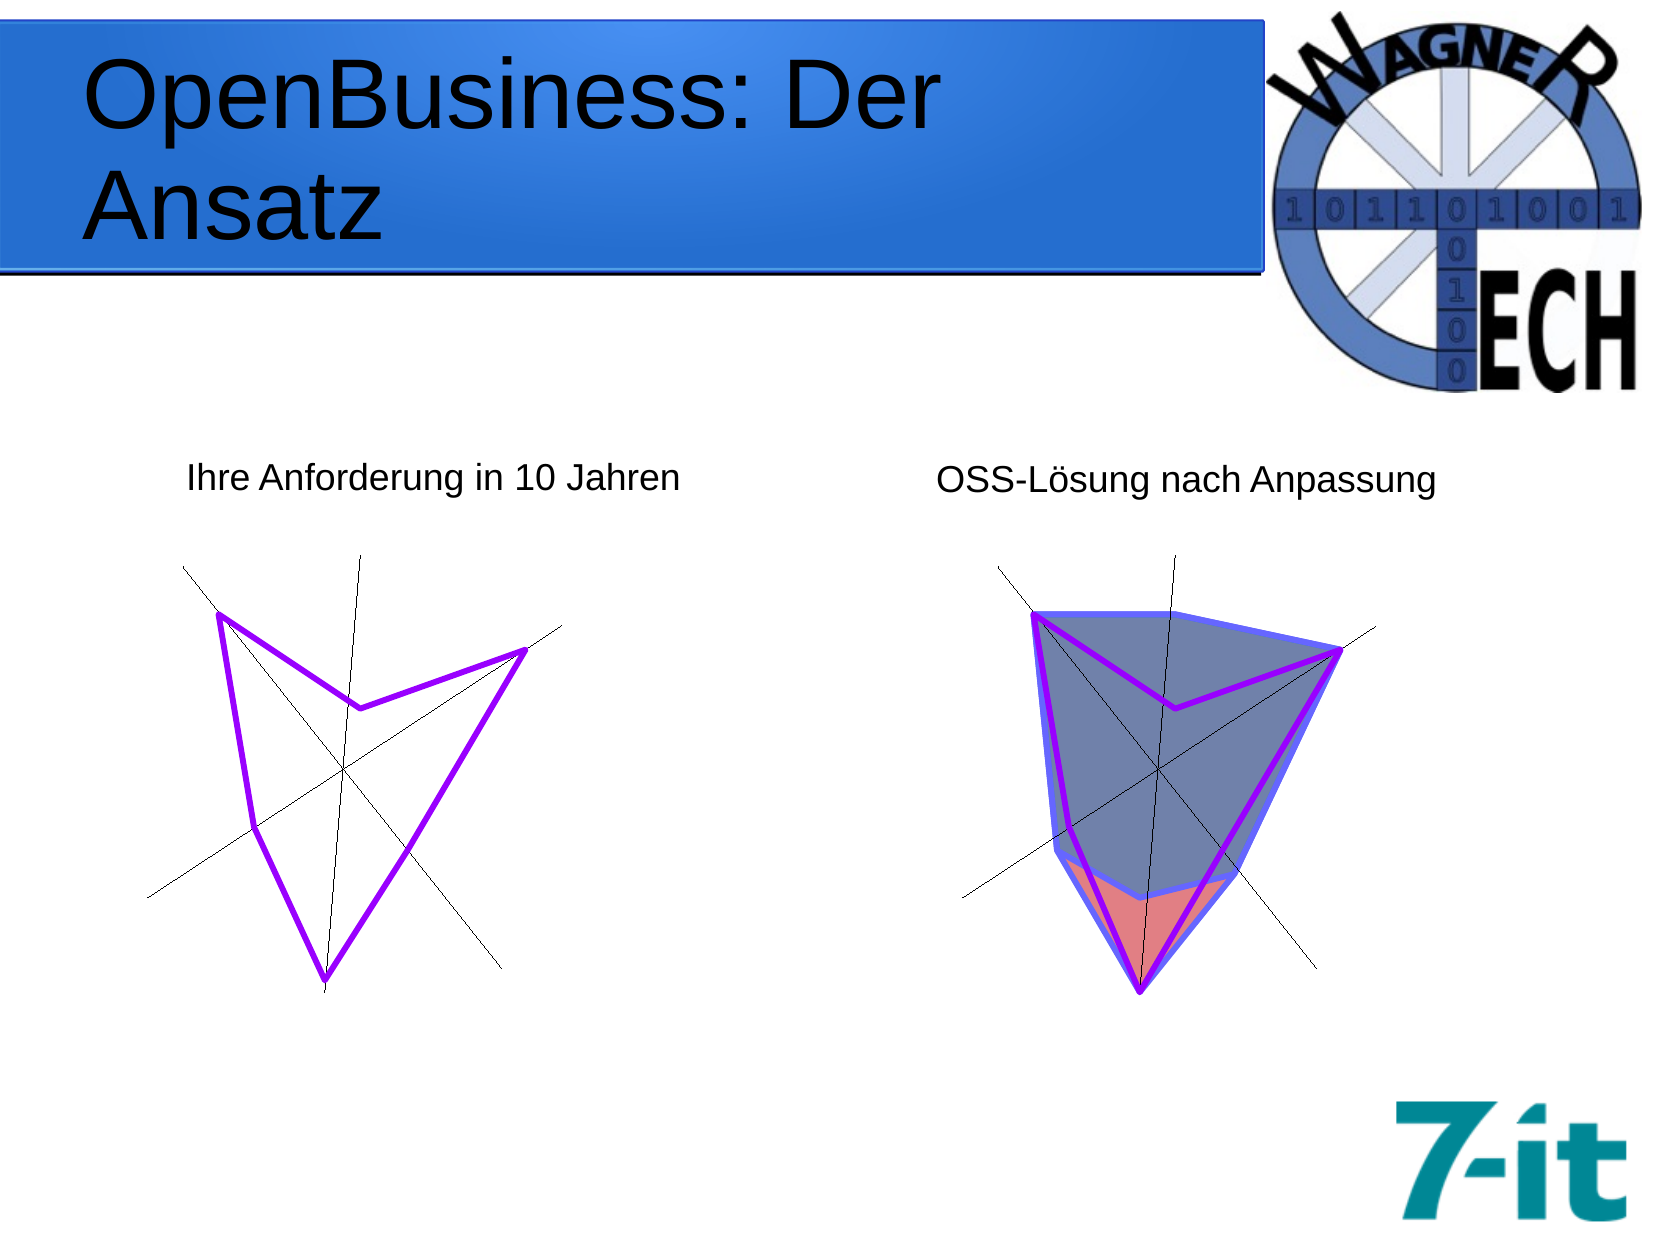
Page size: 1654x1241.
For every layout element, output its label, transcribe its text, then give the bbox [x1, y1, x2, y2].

text_box Ihre Anforderung in 10 Jahren [171, 448, 739, 506]
picture [1370, 1086, 1639, 1228]
text_box OSS-Lösung nach Anpassung [921, 451, 1453, 508]
text_box [1038, 622, 1332, 982]
picture [1266, 11, 1642, 393]
text_box [1154, 688, 1323, 975]
text_box [1040, 614, 1333, 705]
title OpenBusiness: Der Ansatz [82, 38, 1235, 261]
text_box [1039, 672, 1125, 967]
